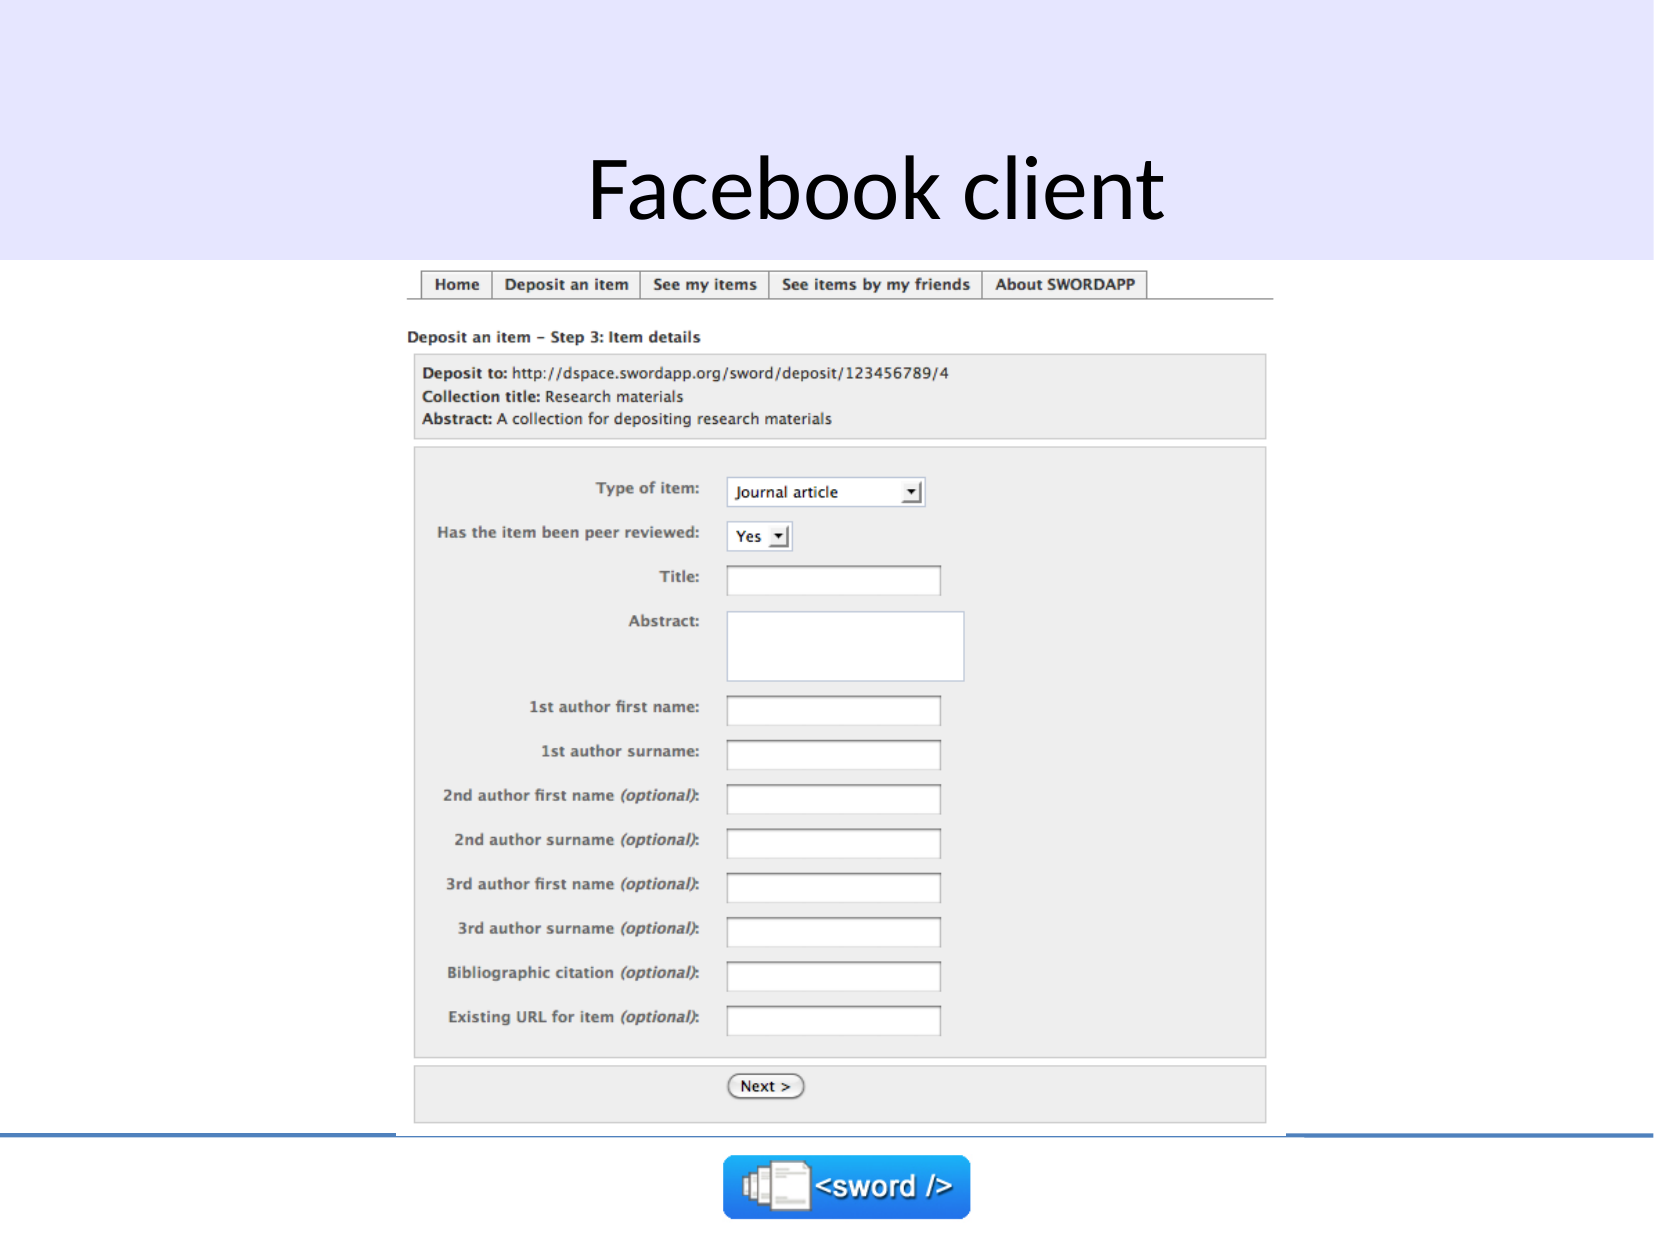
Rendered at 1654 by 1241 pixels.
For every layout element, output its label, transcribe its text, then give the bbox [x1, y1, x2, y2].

picture [722, 1154, 973, 1223]
picture [396, 261, 1286, 1136]
text_box Facebook client [506, 143, 1249, 251]
